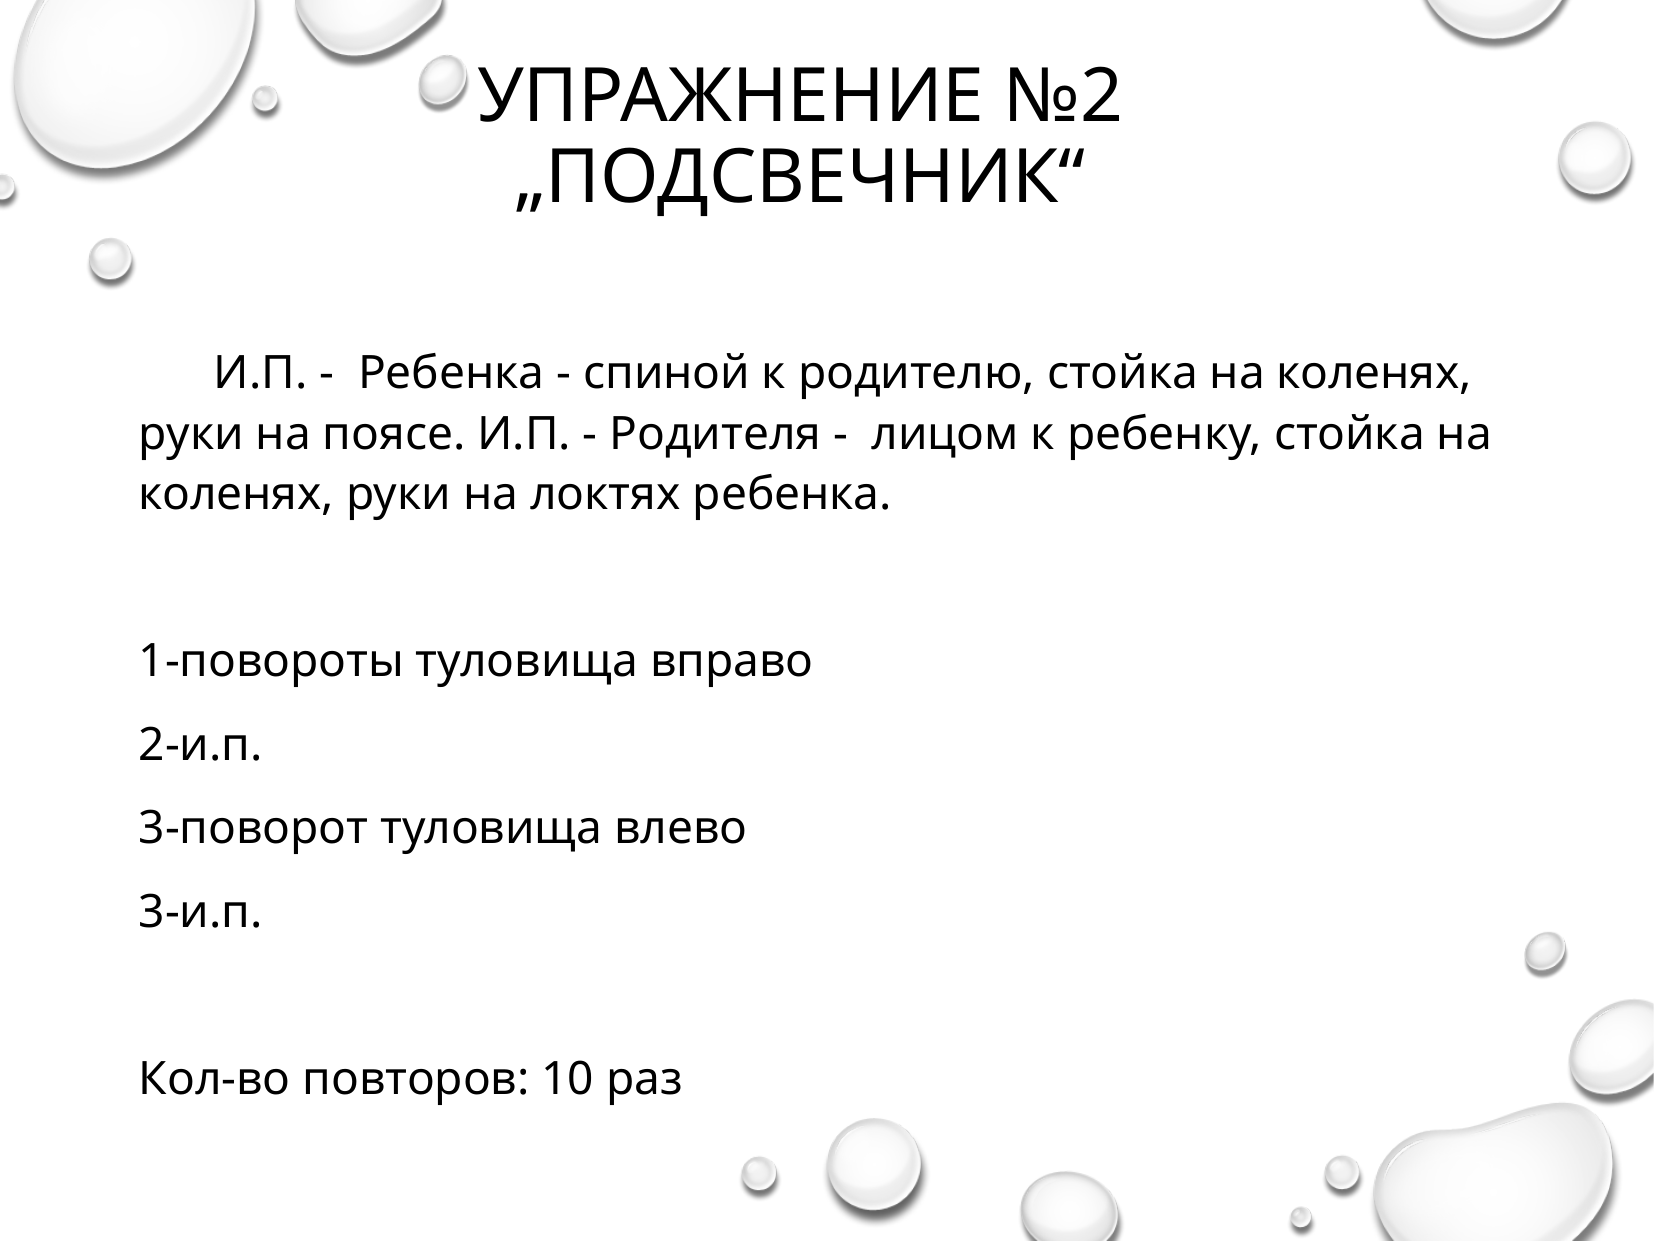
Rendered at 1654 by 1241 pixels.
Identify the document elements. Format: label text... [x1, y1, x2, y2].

title Упражнение №2 „Подсвечник“ [94, 41, 1507, 234]
subtitle И.П. - Ребенка - спиной к родителю, стойка на коленях, руки на поясе. И.П. - Родителя - лицом к ребенку, стойка на коленях, руки на локтях ребенка. 1-повороты туловища вправо 2-и.п. 3-поворот туловища влево 3-и.п. Кол-во повторов: 10 раз [118, 312, 1558, 1128]
